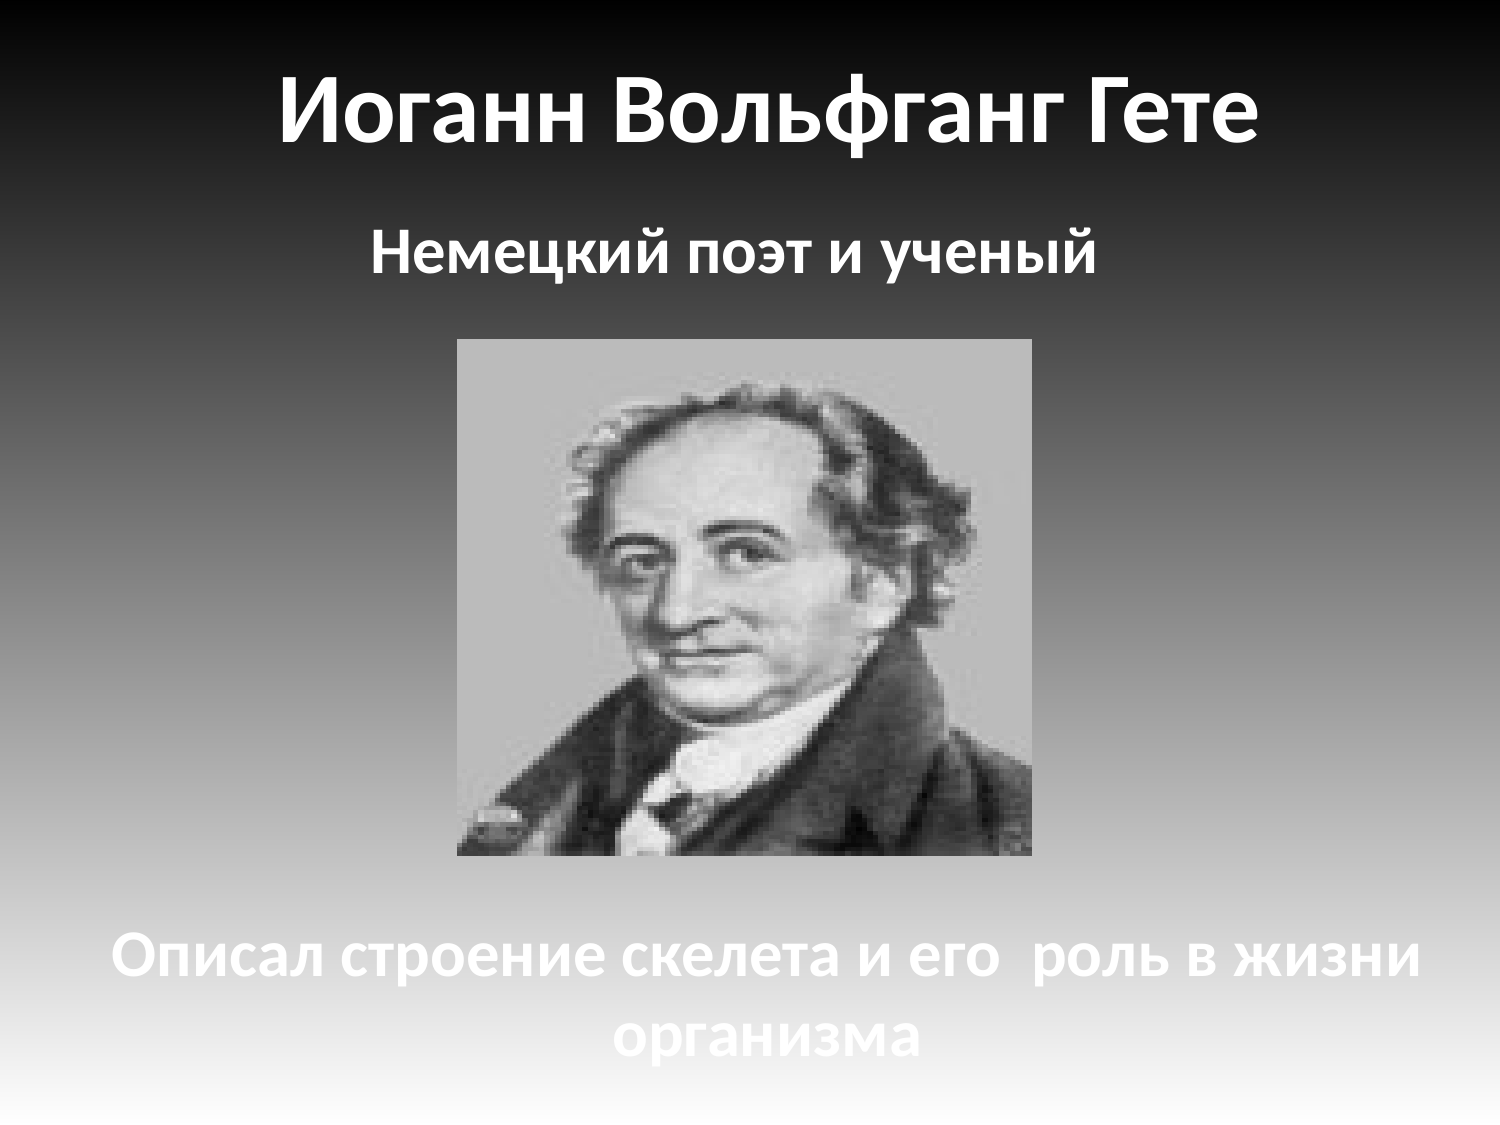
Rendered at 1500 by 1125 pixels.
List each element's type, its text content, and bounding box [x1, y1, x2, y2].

text_box Описал строение скелета и его роль в жизни организма [70, 902, 1465, 1078]
text_box Иоганн Вольфганг Гете [262, 35, 1276, 170]
picture [457, 339, 1032, 856]
text_box Немецкий поэт и ученый [355, 199, 1115, 294]
